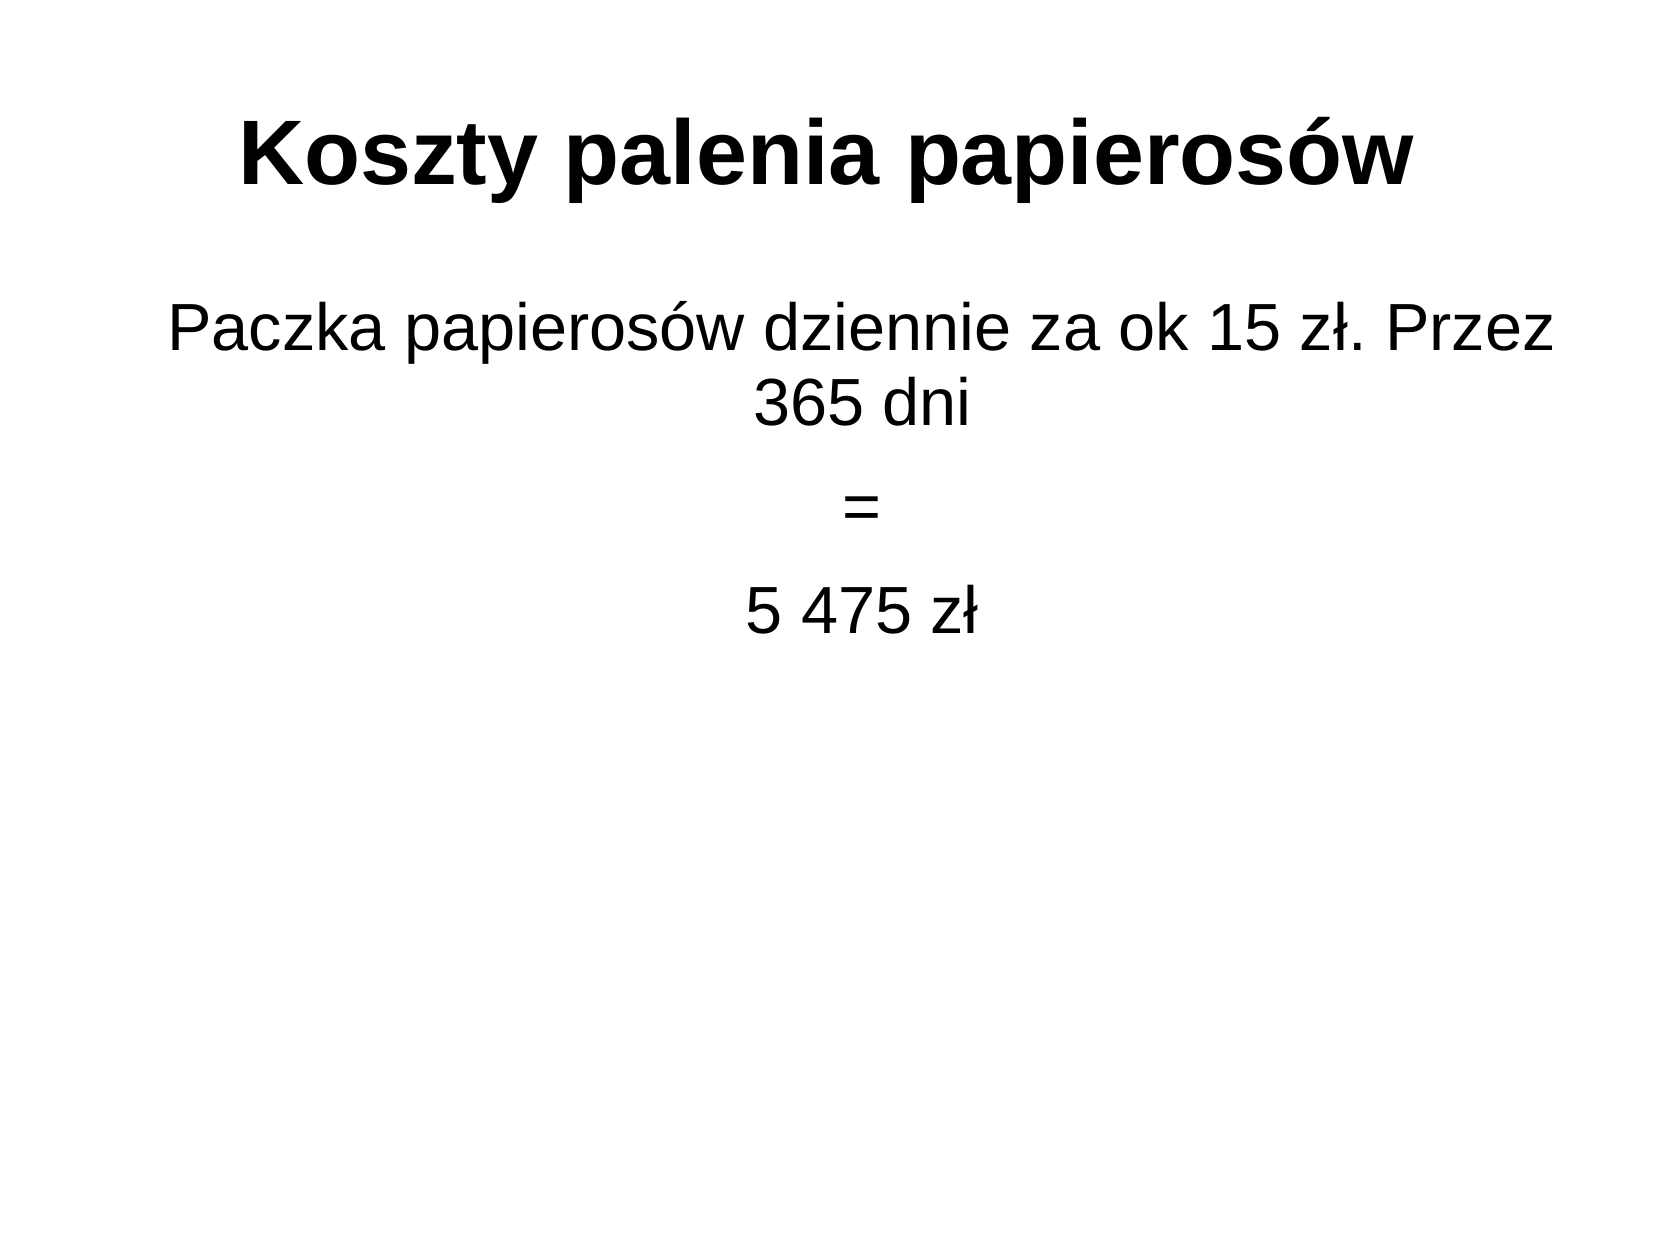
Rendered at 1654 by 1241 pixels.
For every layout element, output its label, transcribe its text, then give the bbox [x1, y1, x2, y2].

list Paczka papierosów dziennie za ok 15 zł. Przez 365 dni = 5 475 zł [82, 290, 1571, 1109]
title Koszty palenia papierosów [82, 49, 1571, 257]
